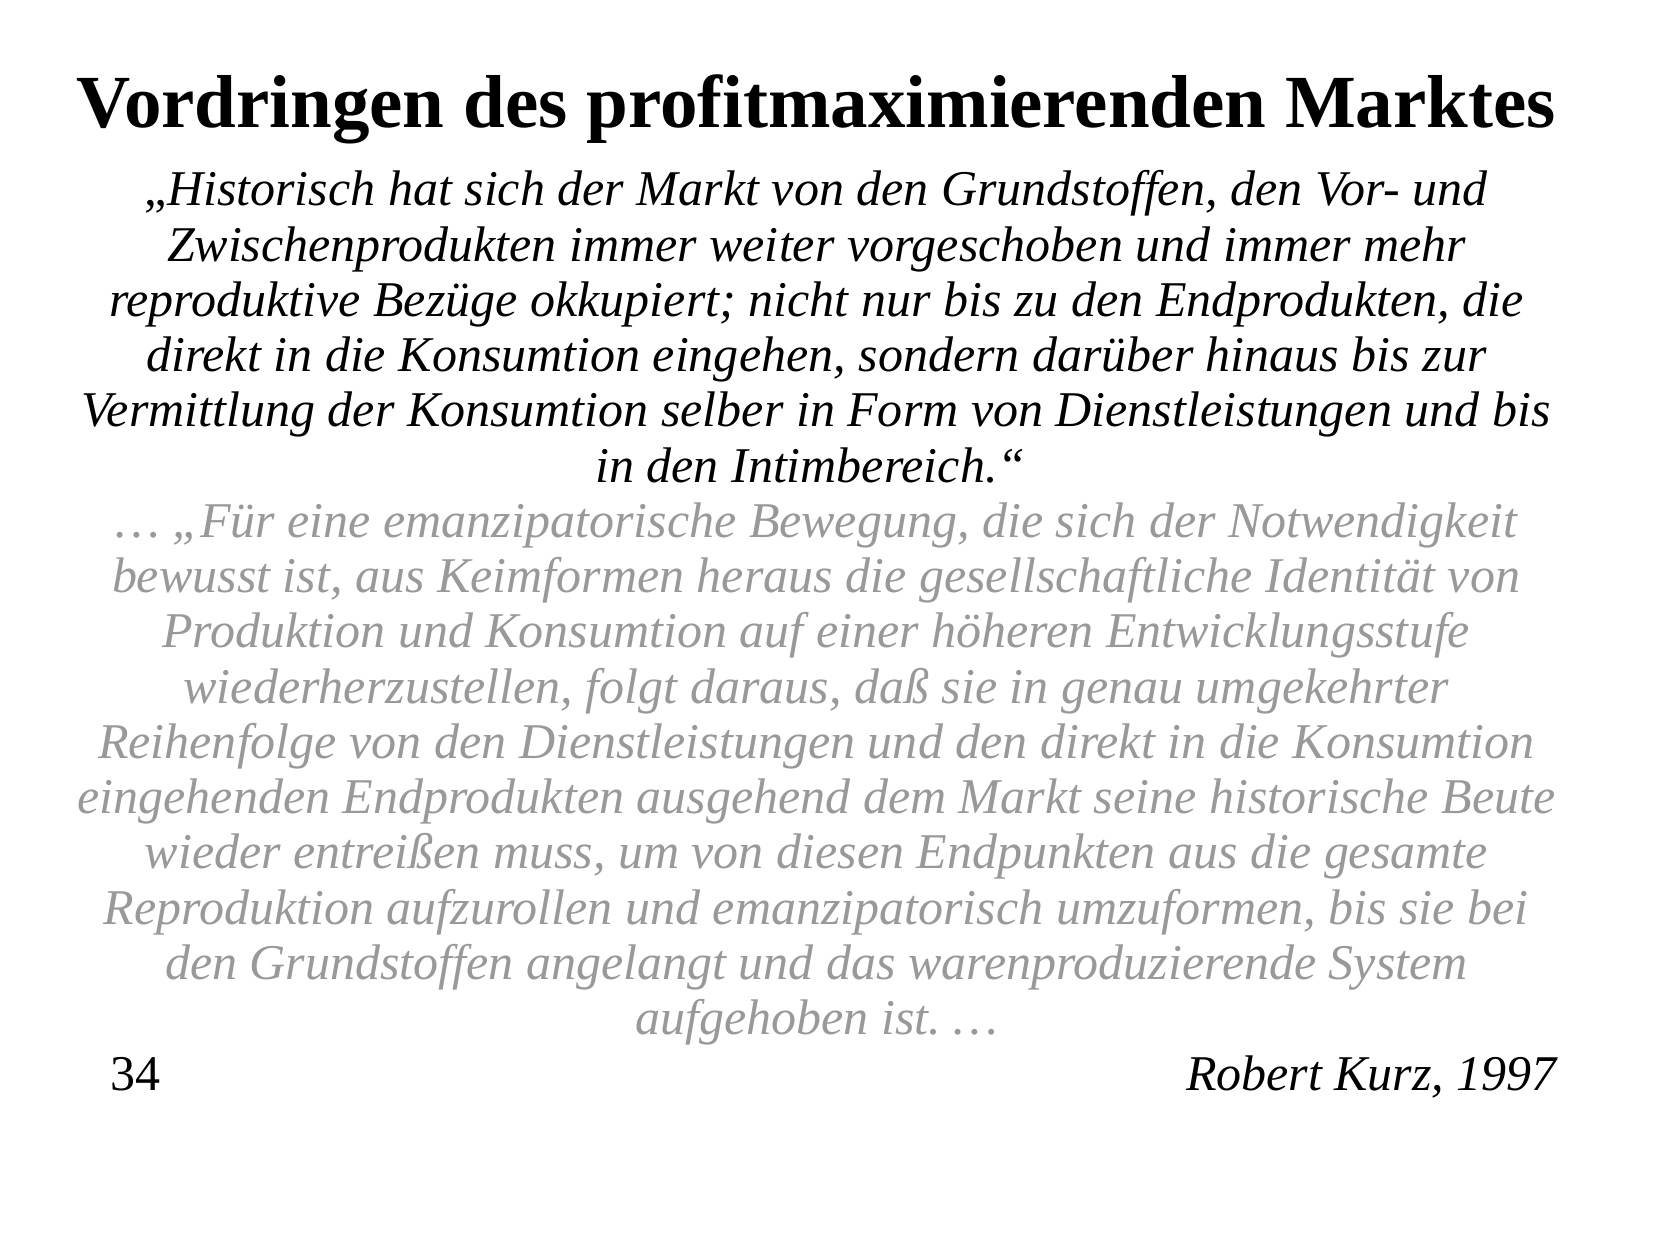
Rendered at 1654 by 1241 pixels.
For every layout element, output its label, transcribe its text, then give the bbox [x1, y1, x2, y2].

text_box Vordringen des profitmaximierenden Marktes „Historisch hat sich der Markt von den Grundstoffen, den Vor- und Zwischenprodukten immer weiter vorgeschoben und immer mehr reproduktive Bezüge okkupiert; nicht nur bis zu den Endprodukten, die direkt in die Konsumtion eingehen, sondern darüber hinaus bis zur Vermittlung der Konsumtion selber in Form von Dienstleistungen und bis in den Intimbereich.“ … „Für eine emanzipatorische Bewegung, die sich der Notwendigkeit bewusst ist, aus Keimformen heraus die gesellschaftliche Identität von Produktion und Konsumtion auf einer höheren Entwicklungsstufe wiederherzustellen, folgt daraus, daß sie in genau umgekehrter Reihenfolge von den Dienstleistungen und den direkt in die Konsumtion eingehenden Endprodukten ausgehend dem Markt seine historische Beute wieder entreißen muss, um von diesen Endpunkten aus die gesamte Reproduktion aufzurollen und emanzipatorisch umzuformen, bis sie bei den Grundstoffen angelangt und das warenproduzierende System aufgehoben ist. … <Foliennummer> Robert Kurz, 1997 [62, 53, 1598, 1173]
